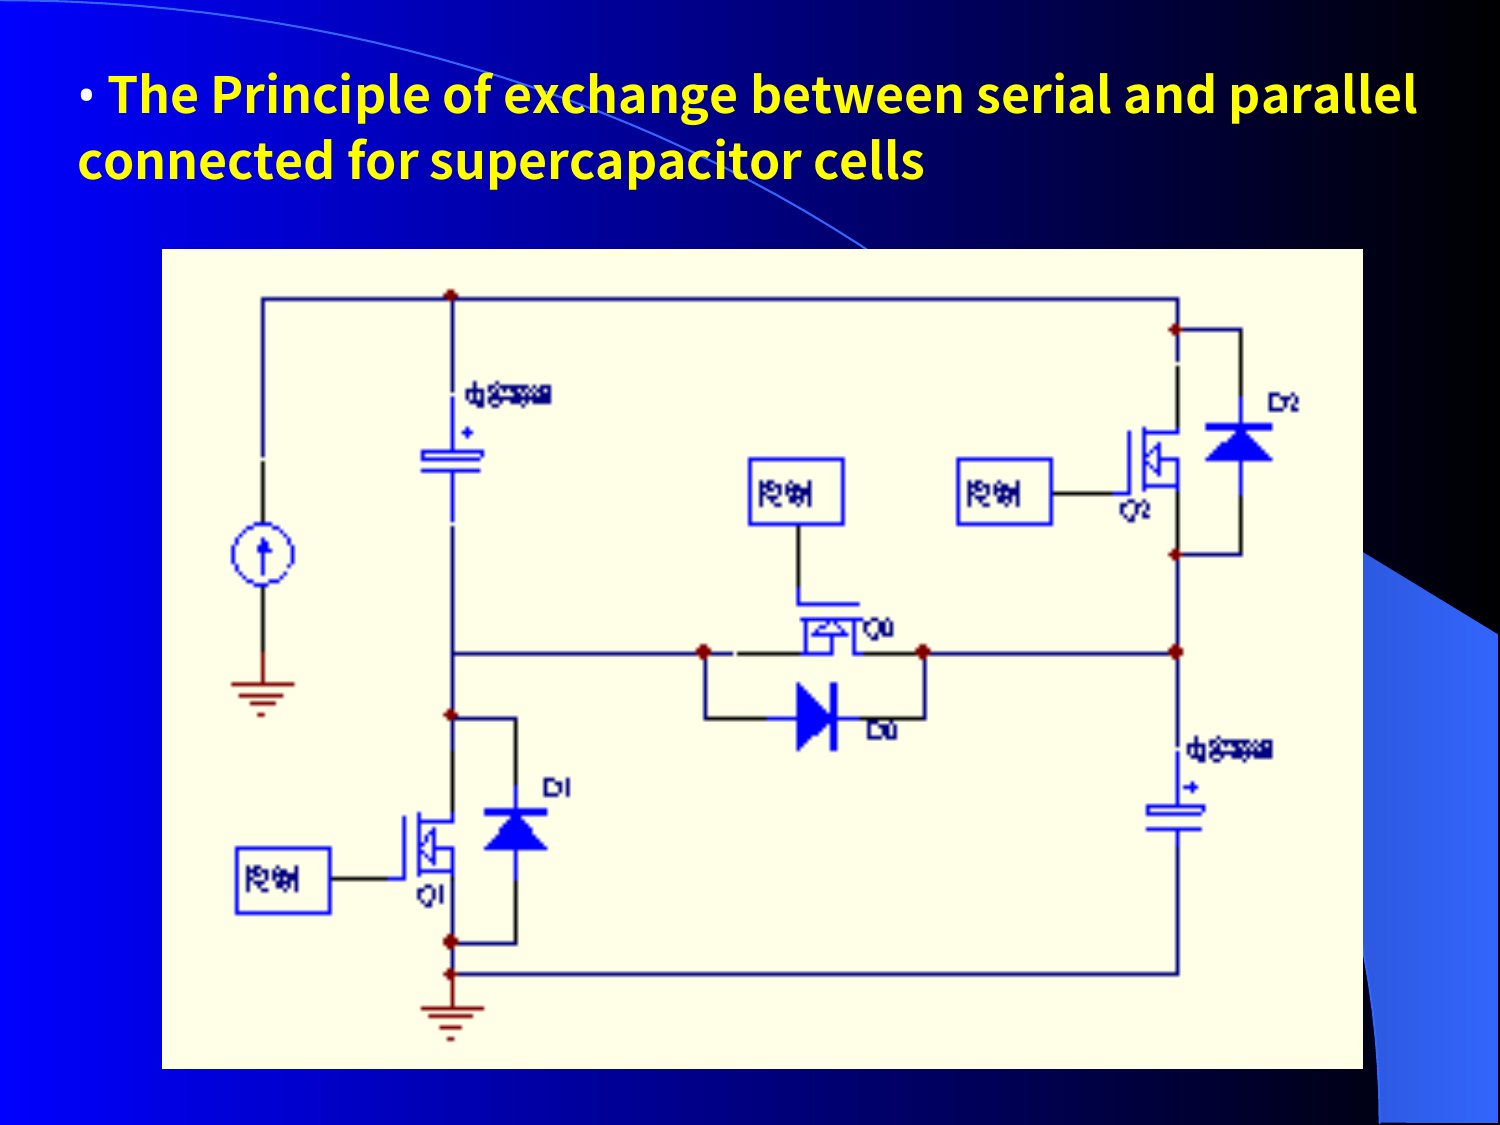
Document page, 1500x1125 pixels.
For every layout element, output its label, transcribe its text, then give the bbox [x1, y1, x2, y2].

text_box The Principle of exchange between serial and parallel connected for supercapacitor cells [62, 49, 1450, 198]
chart [162, 249, 1363, 1069]
